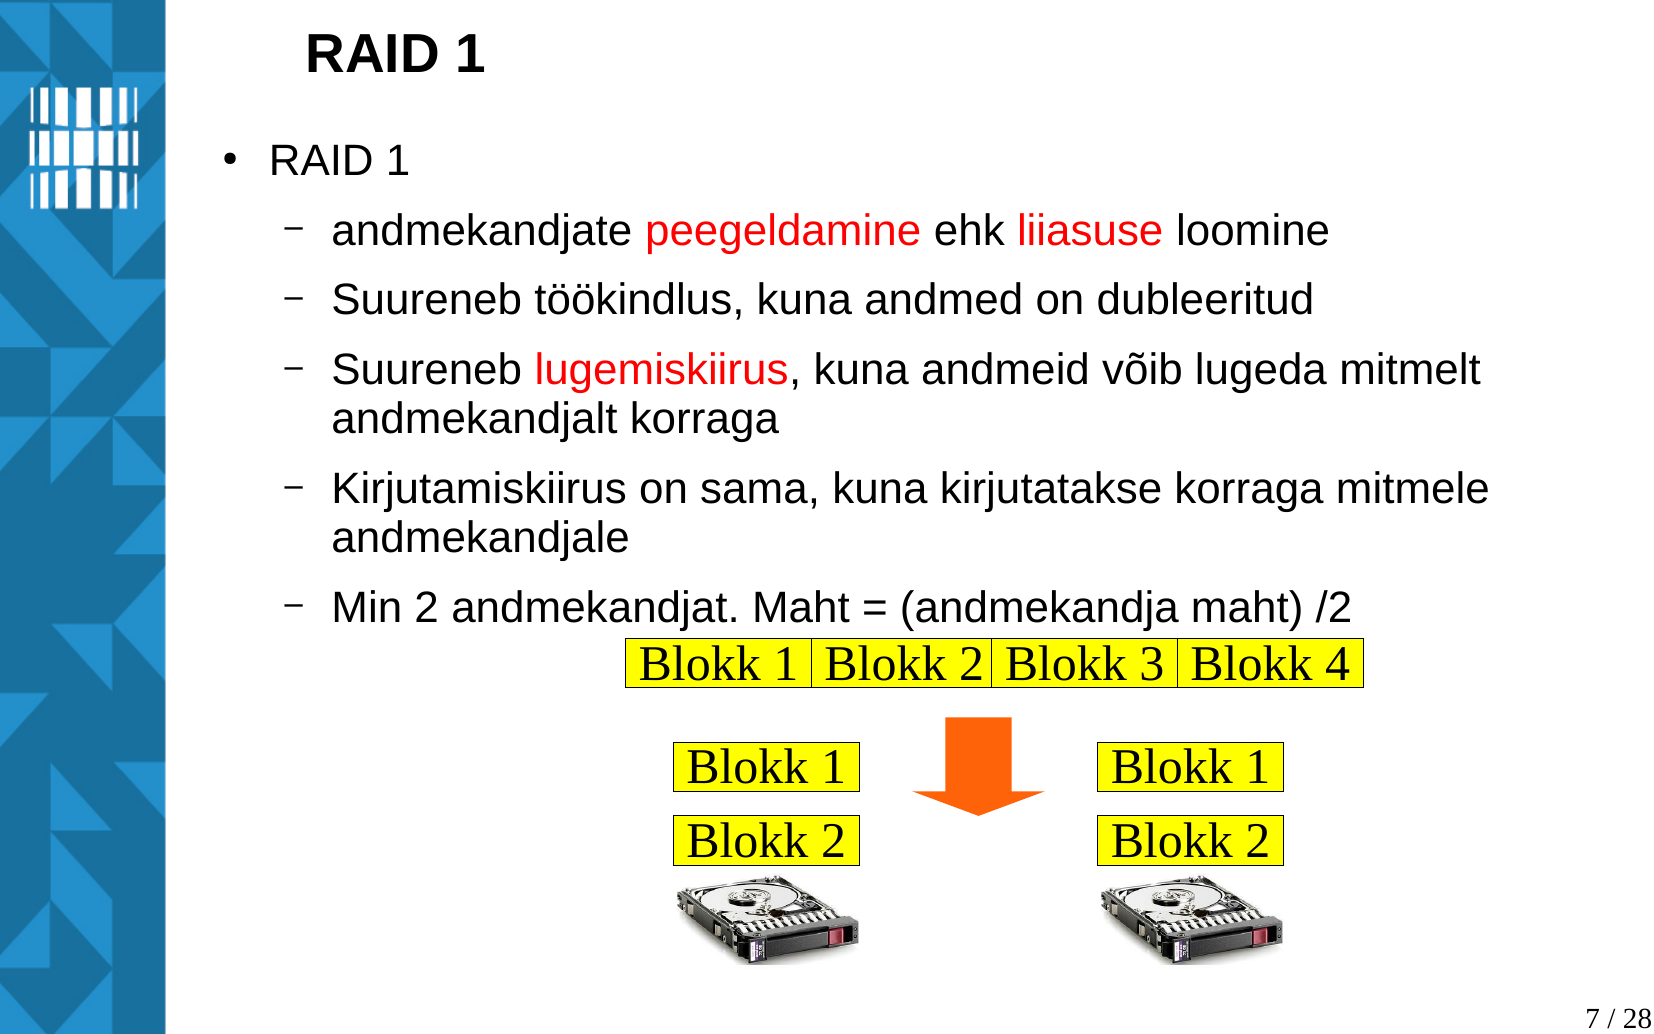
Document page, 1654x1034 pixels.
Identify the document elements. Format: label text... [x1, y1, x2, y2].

picture [676, 869, 860, 969]
text_box Blokk 3 [991, 638, 1177, 688]
picture [1100, 869, 1284, 969]
text_box Blokk 1 [673, 742, 860, 792]
text_box Blokk 2 [811, 638, 991, 688]
text_box [912, 717, 1045, 816]
title RAID 1 [305, 11, 1565, 95]
list RAID 1 andmekandjate peegeldamine ehk liiasuse loomine Suureneb töökindlus, kuna andmed on dubleeritud Suureneb lugemiskiirus, kuna andmeid võib lugeda mitmelt andmekandjalt korraga Kirjutamiskiirus on sama, kuna kirjutatakse korraga mitmele andmekandjale Min 2 andmekandjat. Maht = (andmekandja maht) /2 [206, 135, 1625, 632]
text_box Blokk 1 [625, 638, 811, 688]
text_box Blokk 1 [1097, 742, 1284, 792]
text_box Blokk 2 [1097, 815, 1284, 866]
text_box Blokk 2 [673, 815, 860, 866]
text_box Blokk 4 [1177, 638, 1364, 688]
